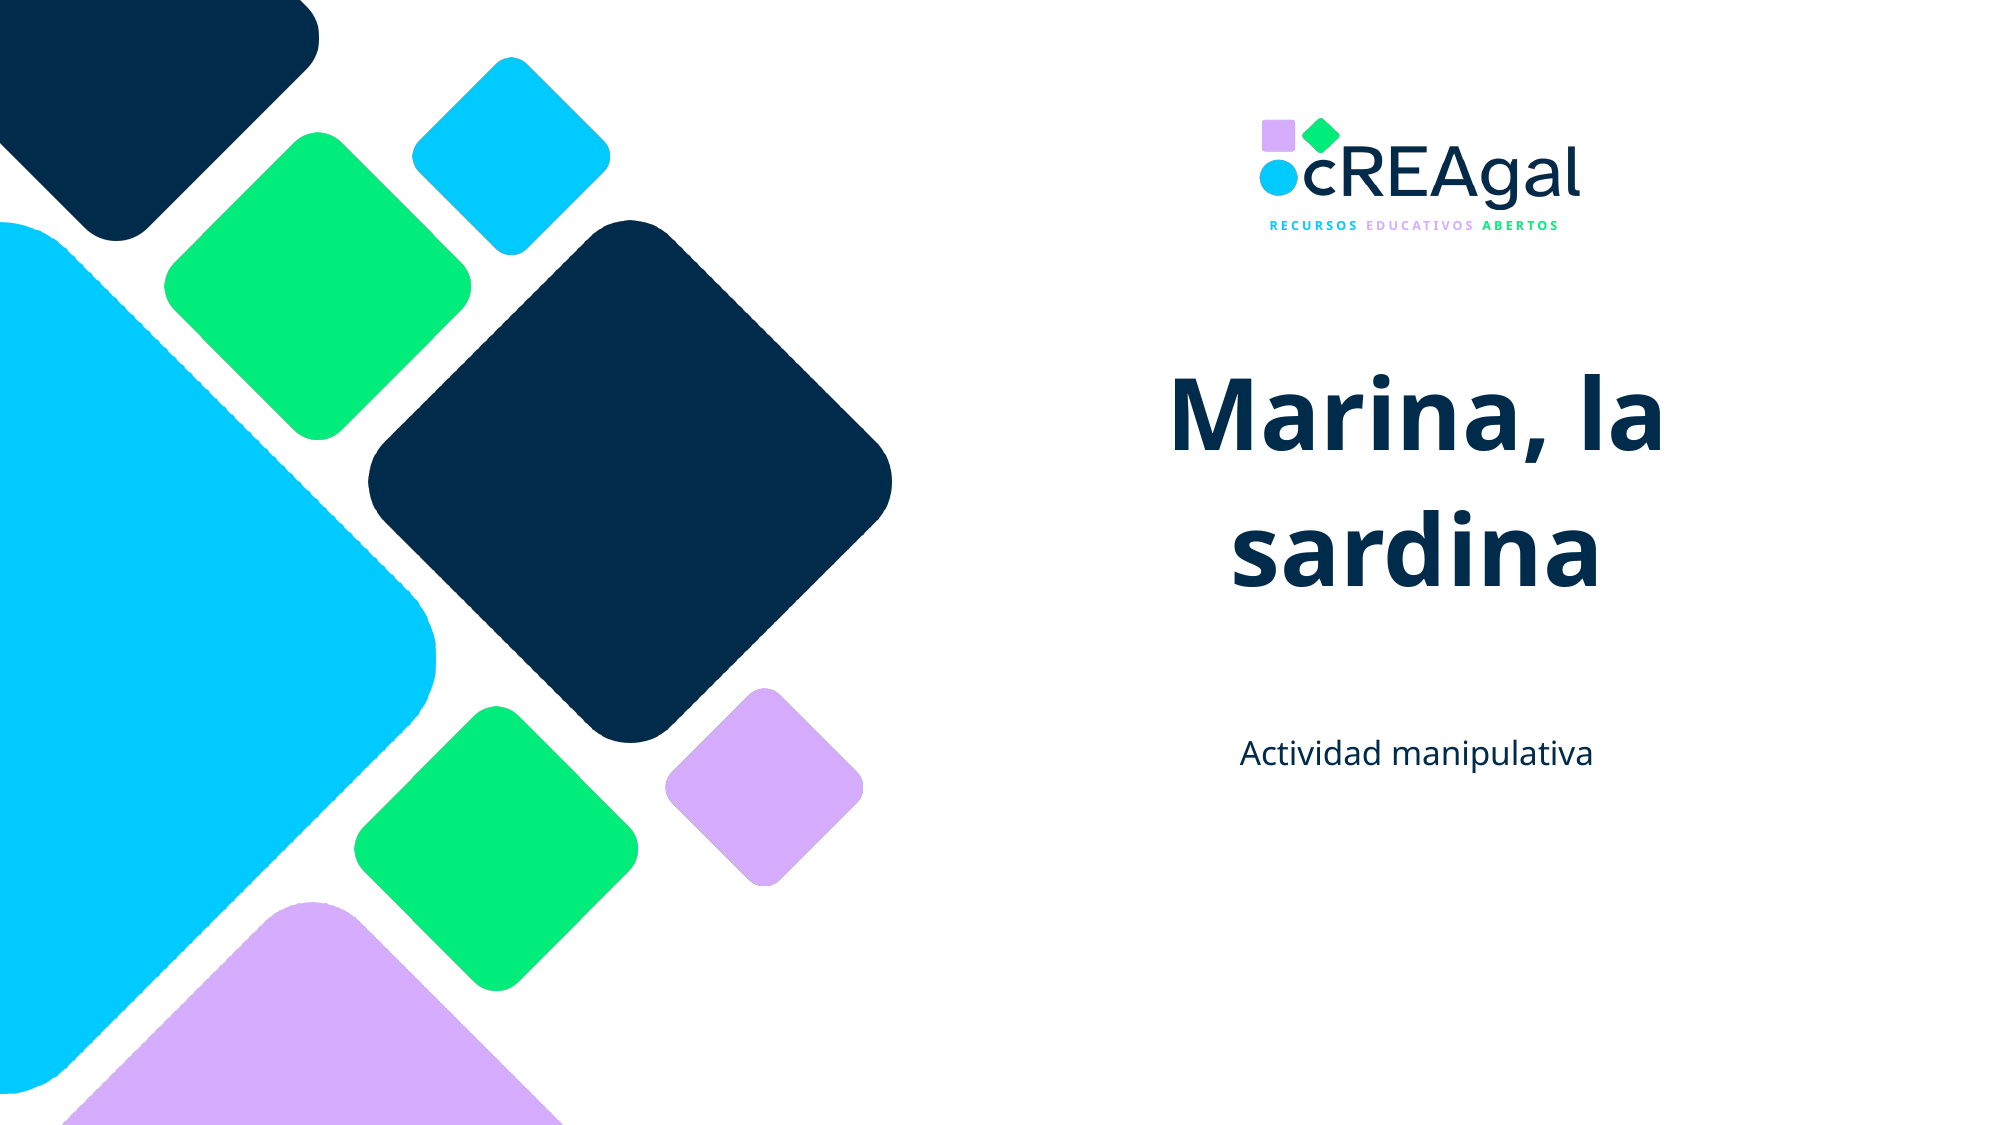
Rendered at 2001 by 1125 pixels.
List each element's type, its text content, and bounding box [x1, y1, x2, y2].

picture [515, 57, 610, 149]
title Marina, la sardina [974, 309, 1861, 649]
list Actividad manipulativa [974, 649, 1861, 857]
picture [1259, 118, 1580, 210]
picture [0, 0, 892, 1125]
